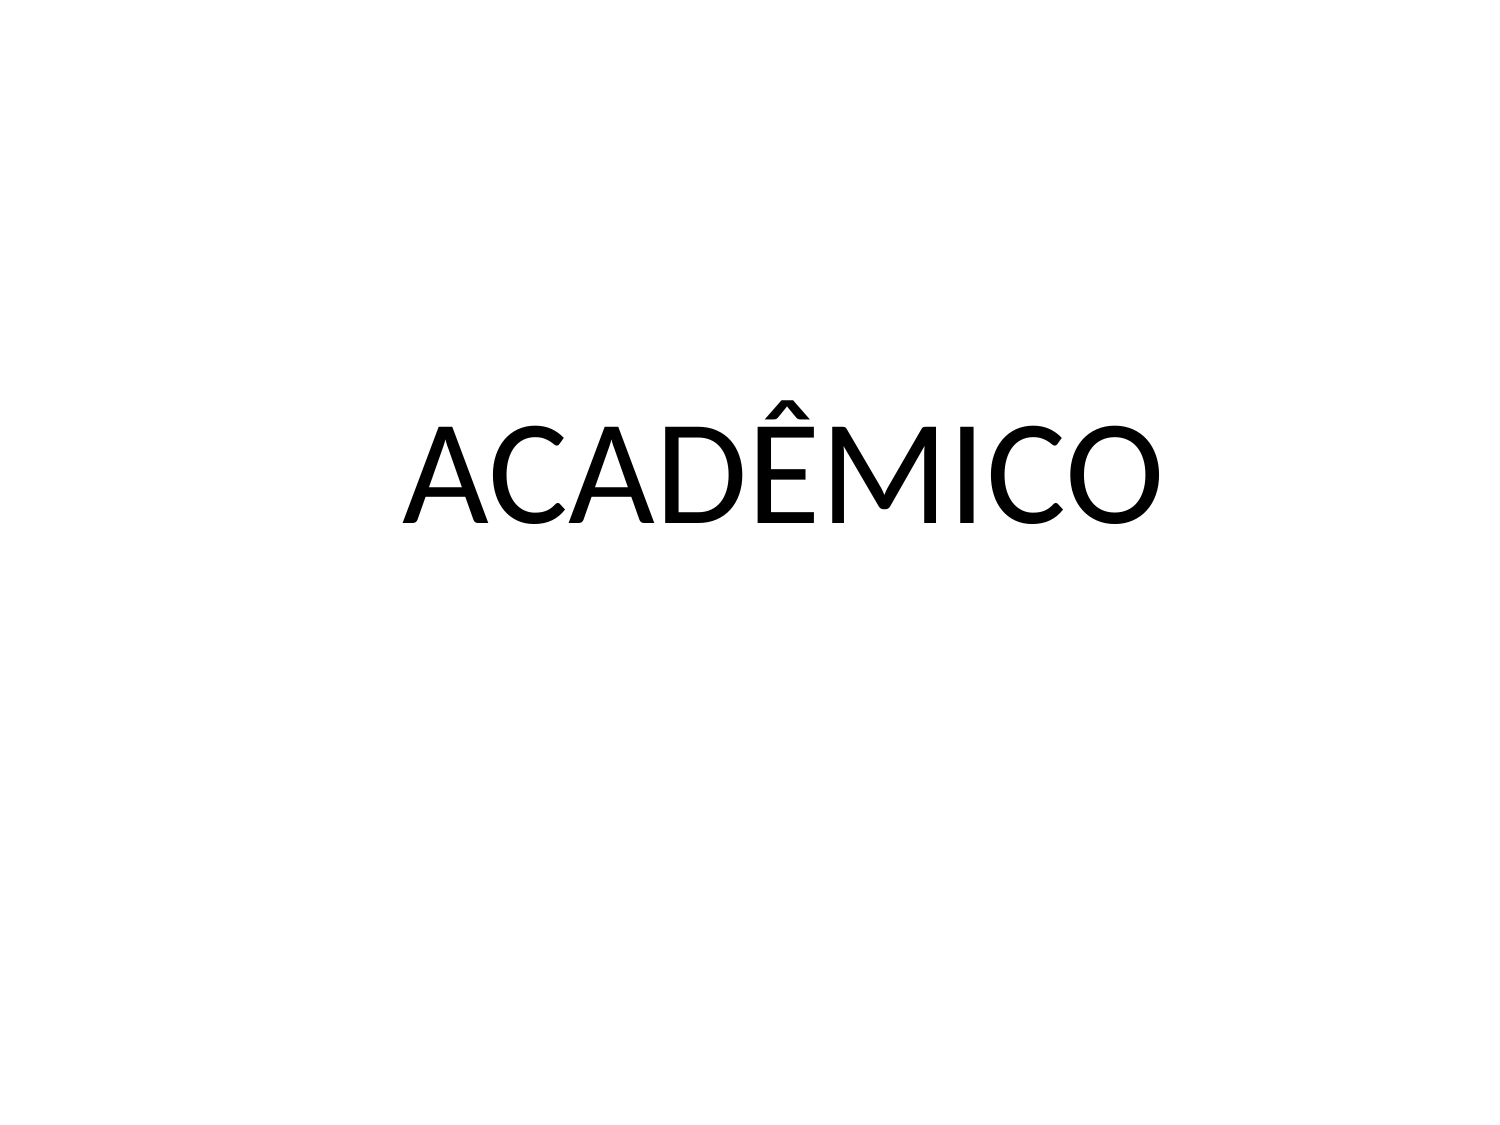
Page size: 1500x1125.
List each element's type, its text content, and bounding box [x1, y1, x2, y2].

text_box ACADÊMICO [82, 366, 1430, 744]
